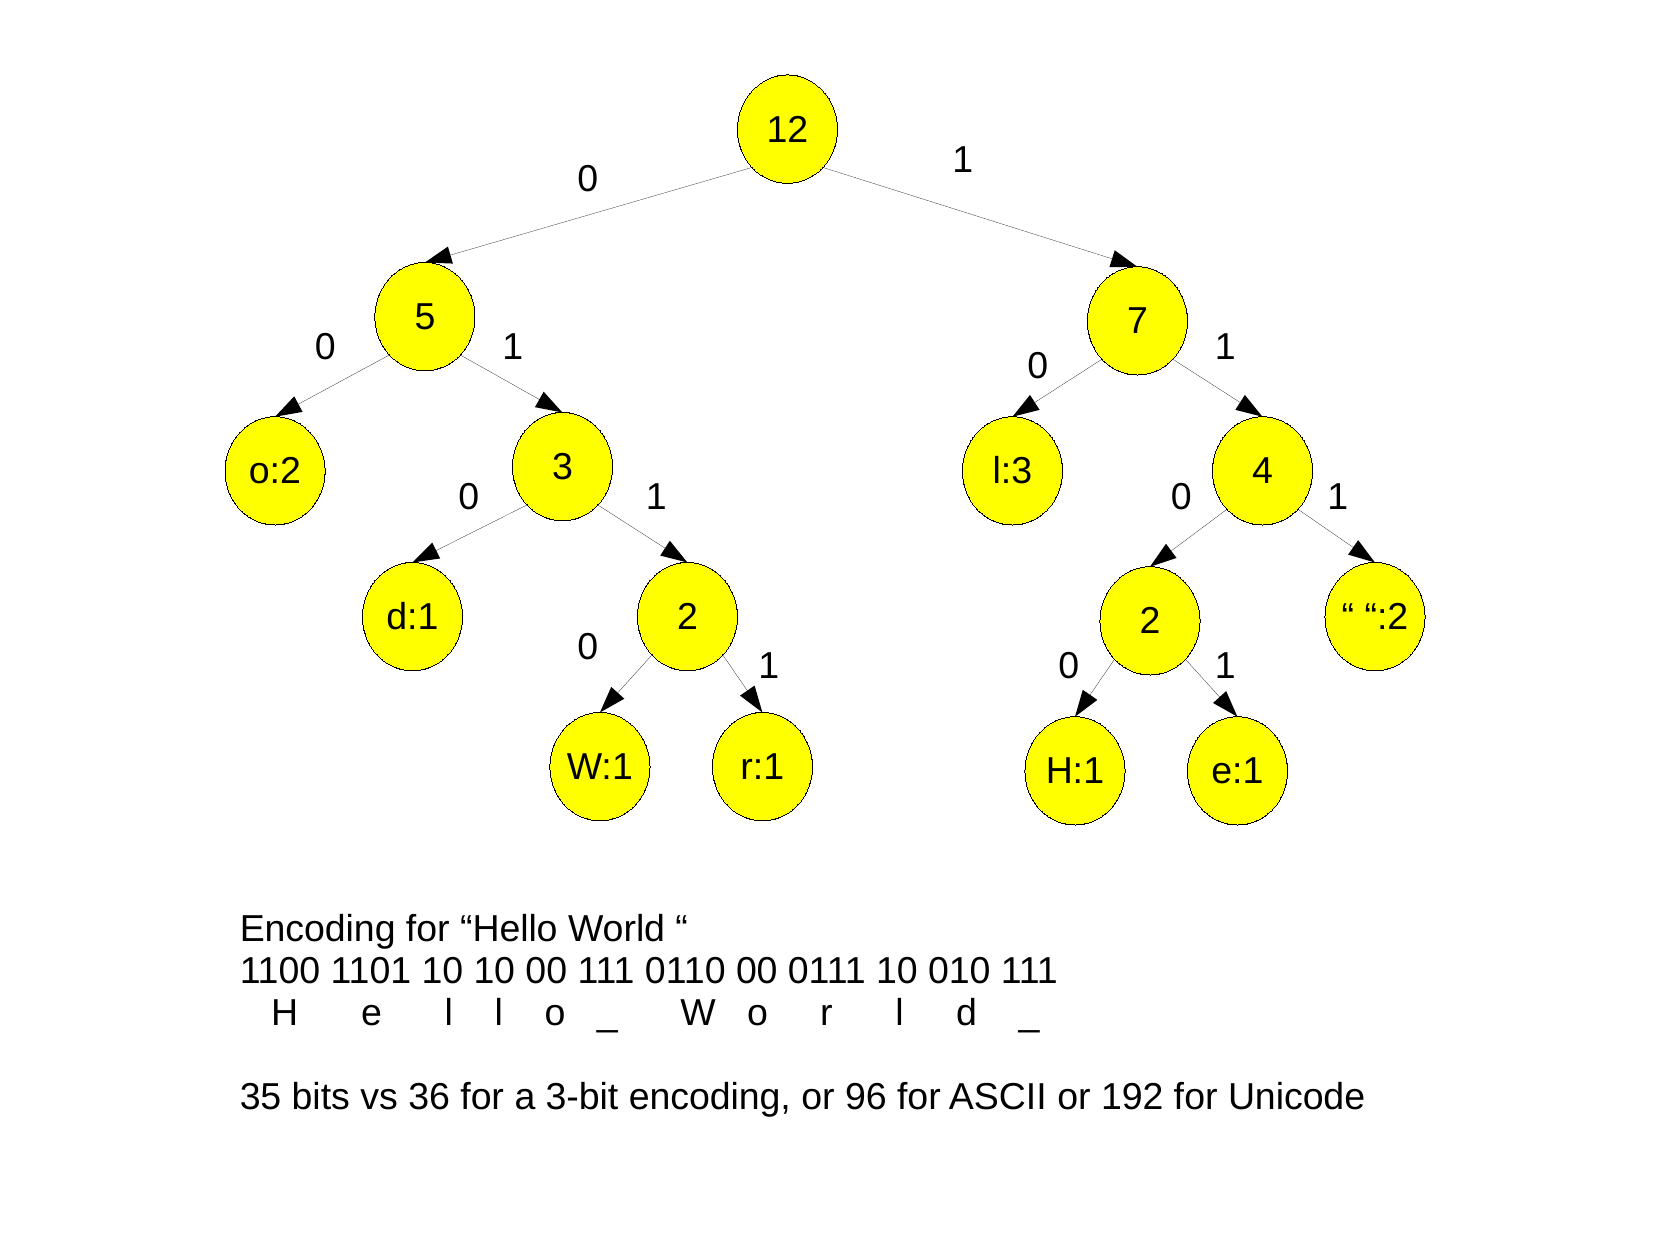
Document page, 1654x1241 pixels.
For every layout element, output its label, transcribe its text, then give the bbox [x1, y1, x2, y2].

text_box 12 [737, 74, 838, 184]
text_box 0 [562, 618, 607, 675]
text_box 0 [300, 318, 344, 375]
text_box r:1 [712, 712, 813, 821]
text_box 4 [1212, 416, 1313, 526]
text_box 5 [374, 262, 475, 371]
text_box H:1 [1024, 716, 1126, 826]
text_box 0 [443, 468, 488, 525]
text_box 1 [1200, 637, 1244, 695]
text_box 1 [487, 318, 532, 375]
text_box Encoding for “Hello World “ 1100 1101 10 10 00 111 0110 00 0111 10 010 111 H e l l o _ W o r l d _ 35 bits vs 36 for a 3-bit encoding, or 96 for ASCII or 192 for Unicode [225, 900, 1501, 1125]
text_box W:1 [549, 712, 651, 821]
text_box o:2 [225, 416, 326, 526]
text_box 0 [562, 150, 607, 207]
text_box 2 [637, 562, 738, 671]
text_box “ “:2 [1324, 562, 1426, 671]
text_box 7 [1087, 266, 1188, 376]
text_box 1 [743, 637, 788, 695]
text_box 0 [1156, 468, 1201, 525]
text_box l:3 [962, 416, 1063, 526]
text_box 3 [512, 412, 613, 521]
text_box e:1 [1187, 716, 1288, 826]
text_box 0 [1043, 637, 1088, 695]
text_box 1 [631, 468, 676, 525]
text_box 1 [937, 130, 982, 188]
text_box 1 [1312, 468, 1357, 525]
text_box d:1 [362, 562, 463, 671]
text_box 0 [1012, 337, 1057, 395]
text_box 2 [1099, 566, 1201, 676]
text_box 1 [1200, 318, 1244, 375]
